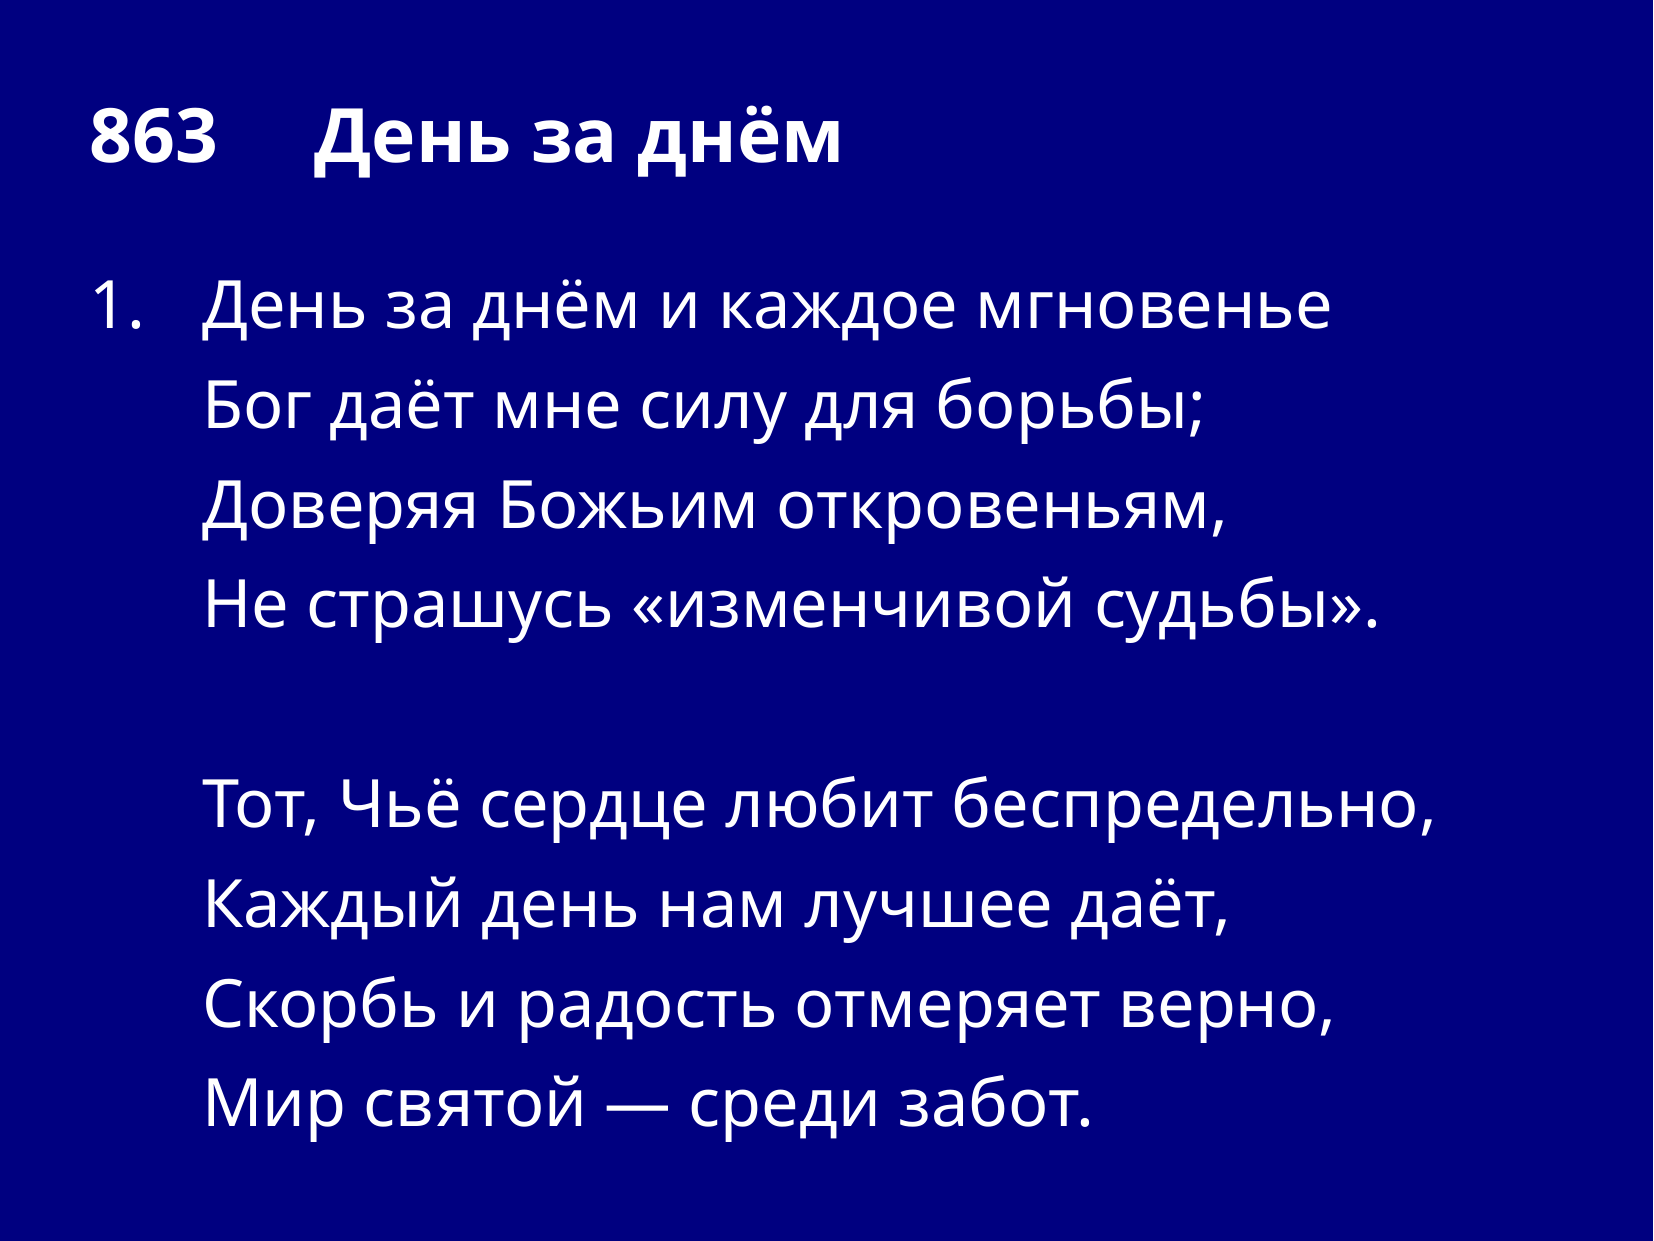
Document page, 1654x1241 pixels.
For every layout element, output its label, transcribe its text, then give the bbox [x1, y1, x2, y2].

text_box 1. День за днём и каждое мгновенье Бог даёт мне силу для борьбы; Доверяя Божьим откровеньям, Не страшусь «изменчивой судьбы». Тот, Чьё сердце любит беспредельно, Каждый день нам лучшее даёт, Скорбь и радость отмеряет верно, Мир святой — среди забот. [75, 188, 1576, 1163]
text_box 863 День за днём [75, 75, 1576, 188]
